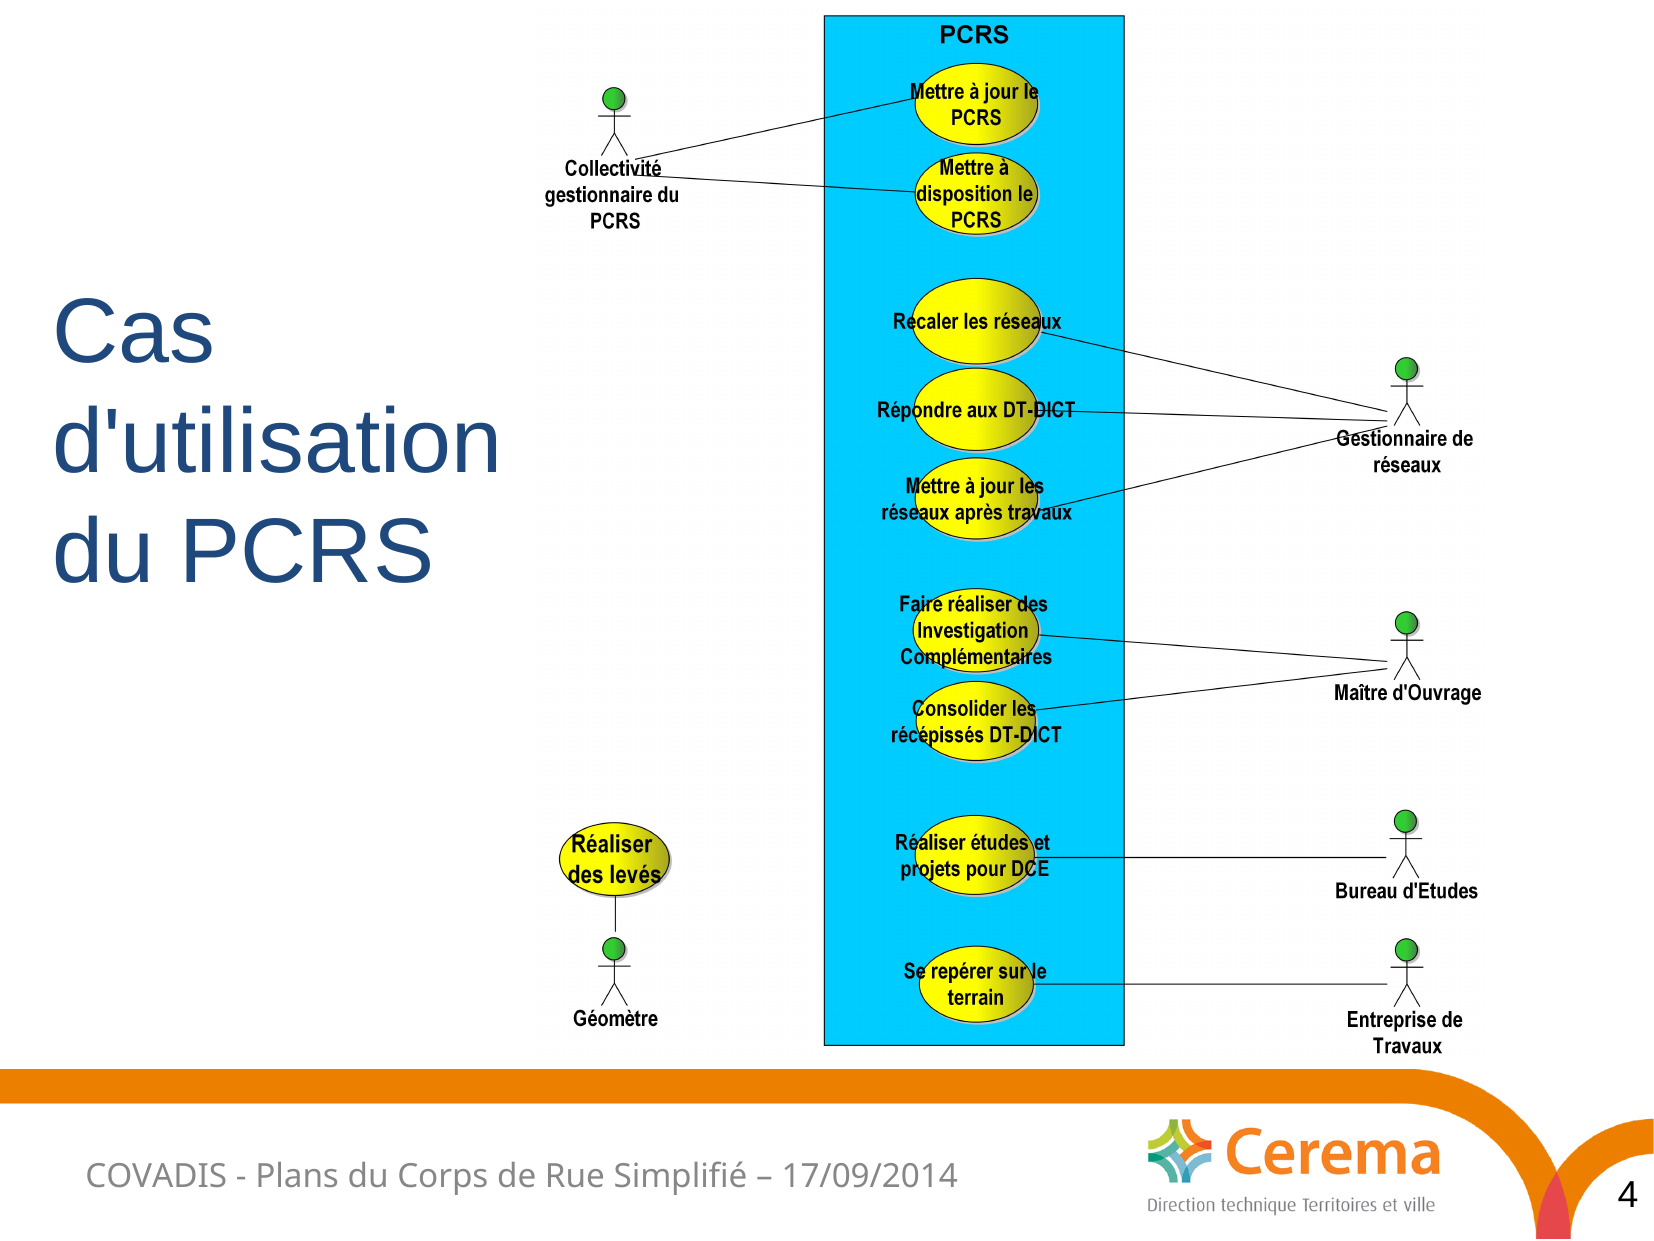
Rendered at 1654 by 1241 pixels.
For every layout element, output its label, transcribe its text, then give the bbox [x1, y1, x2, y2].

title Cas d'utilisation du PCRS [52, 118, 536, 754]
picture [0, 1069, 1654, 1239]
picture [536, 5, 1489, 1064]
